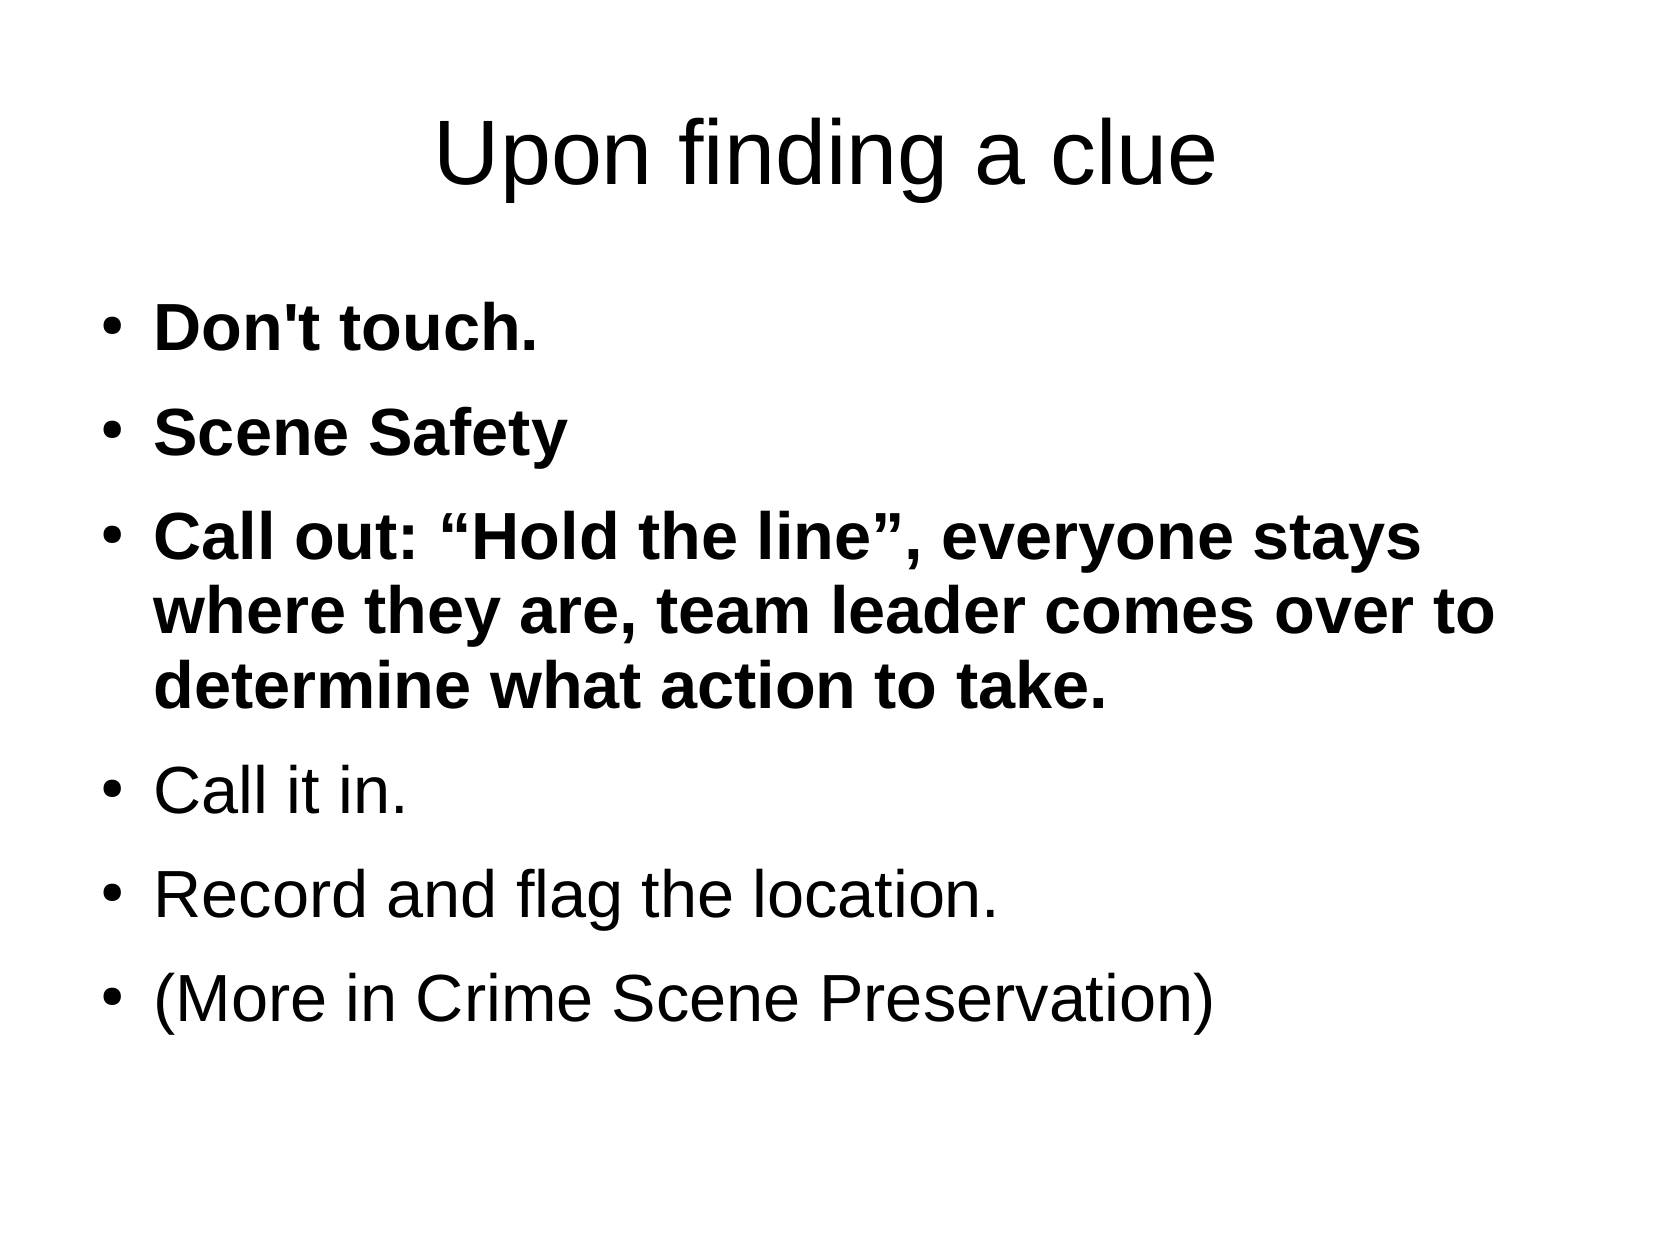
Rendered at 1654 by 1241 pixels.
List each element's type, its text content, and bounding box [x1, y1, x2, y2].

title Upon finding a clue [82, 49, 1571, 257]
list Don't touch. Scene Safety Call out: “Hold the line”, everyone stays where they are, team leader comes over to determine what action to take. Call it in. Record and flag the location. (More in Crime Scene Preservation) [82, 290, 1571, 1130]
